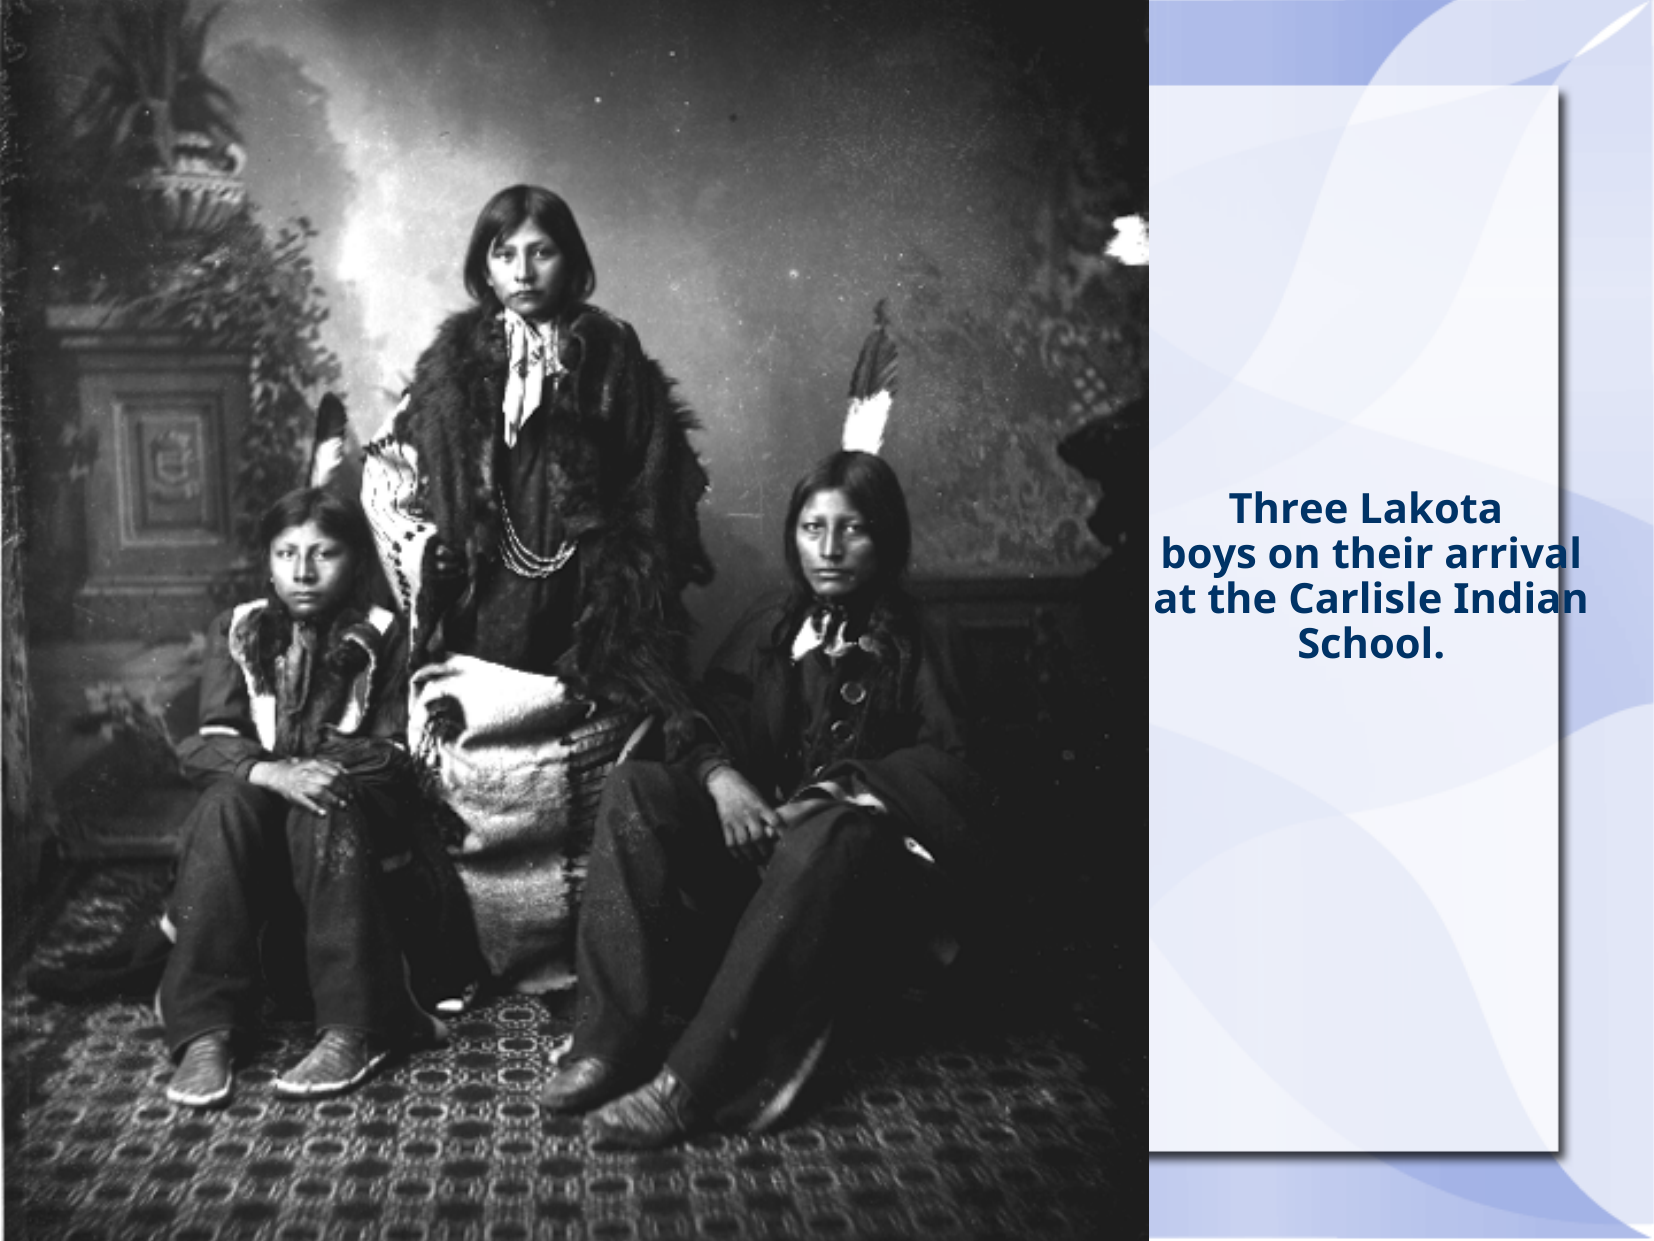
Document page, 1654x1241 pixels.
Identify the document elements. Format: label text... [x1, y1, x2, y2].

picture [0, 0, 1654, 1241]
title Three Lakota boys on their arrival at the Carlisle Indian School. [1149, 37, 1613, 676]
